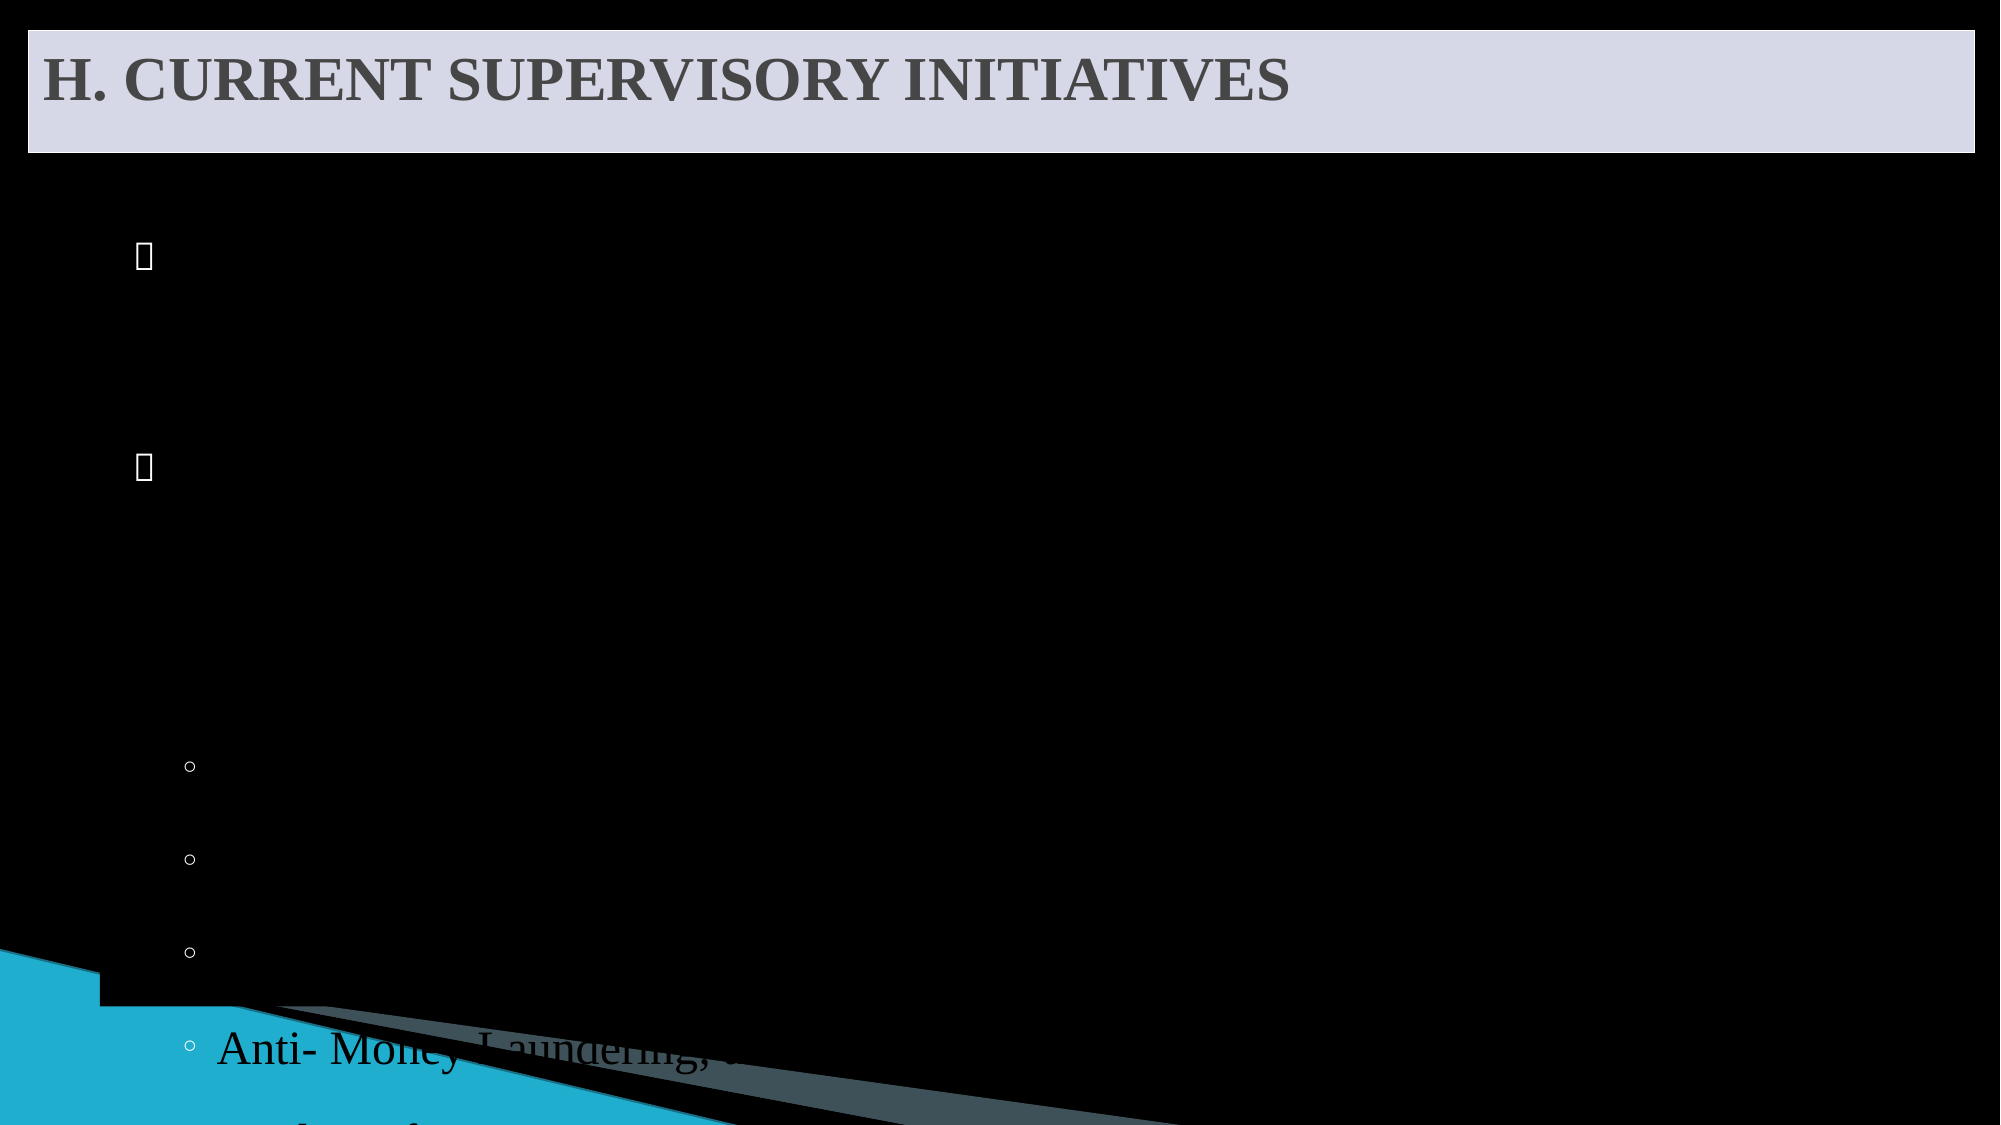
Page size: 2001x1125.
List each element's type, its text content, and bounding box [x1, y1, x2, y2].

title H. CURRENT SUPERVISORY INITIATIVES [28, 30, 1975, 153]
list Authorities current focus areas influenced by global trends The top five (5) areas that Supervisory Authorities are focusing on are: Stress testing; Basel II & III; Macro-prudential Supervision; Anti- Money Laundering; and Credit Reference System [99, 180, 953, 1007]
